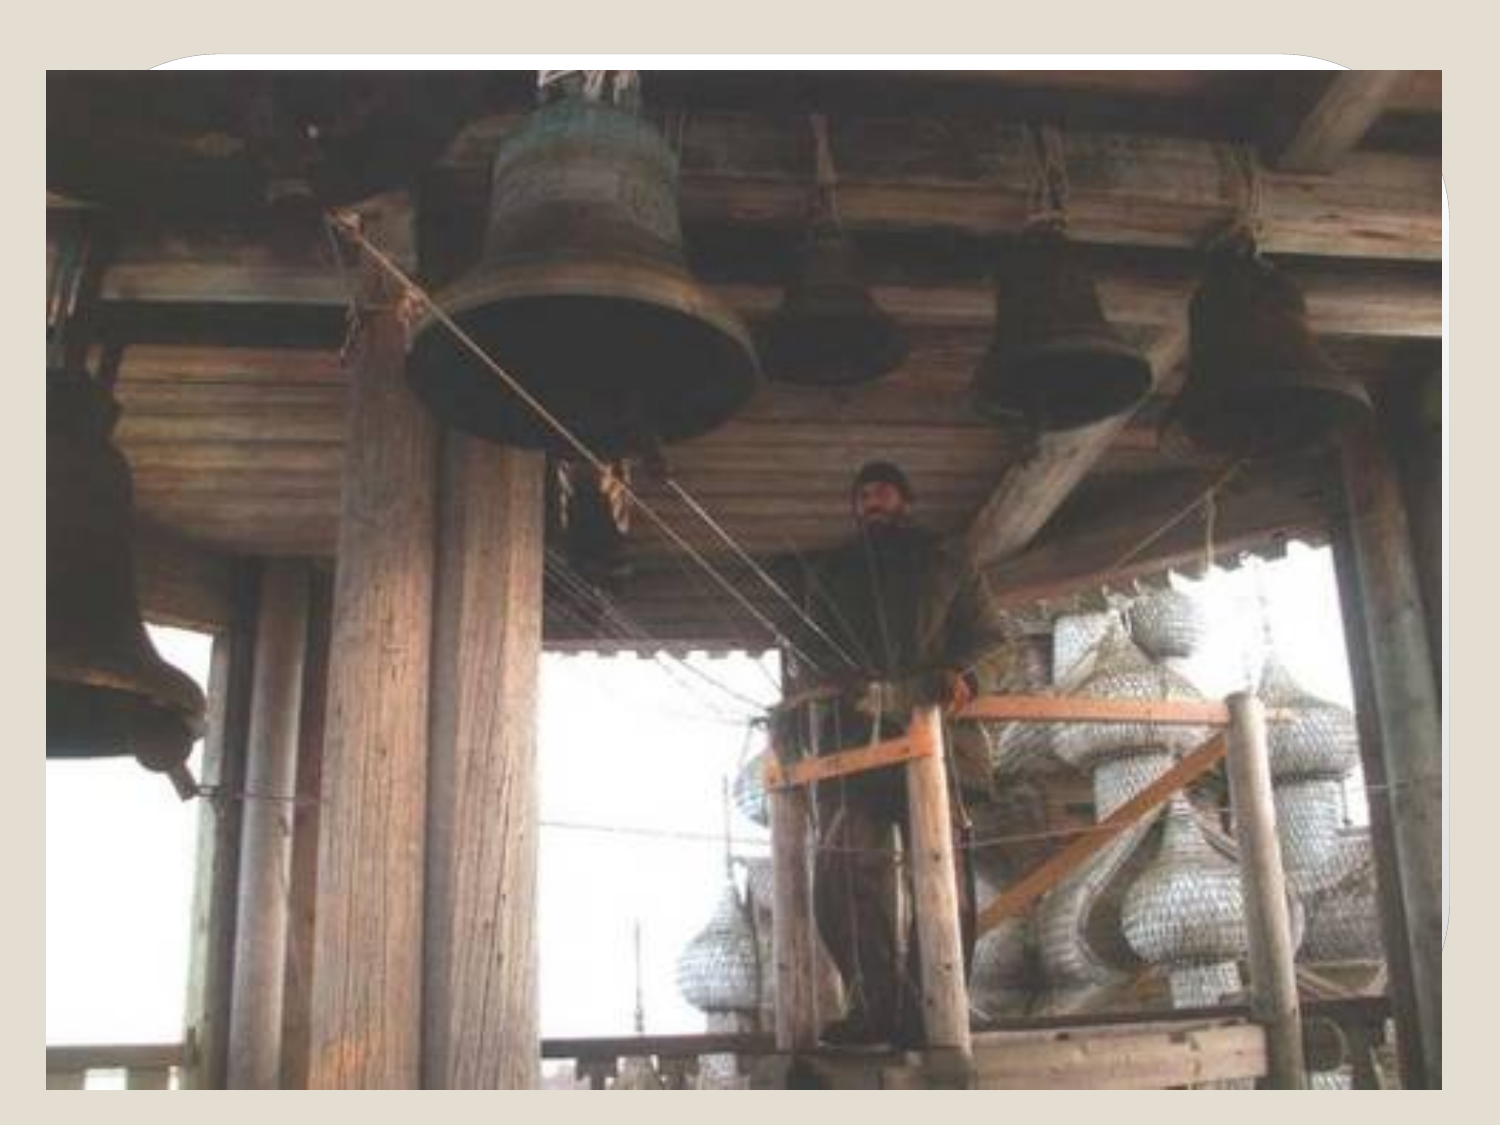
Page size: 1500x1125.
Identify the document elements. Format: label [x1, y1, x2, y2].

picture [46, 70, 1442, 1090]
